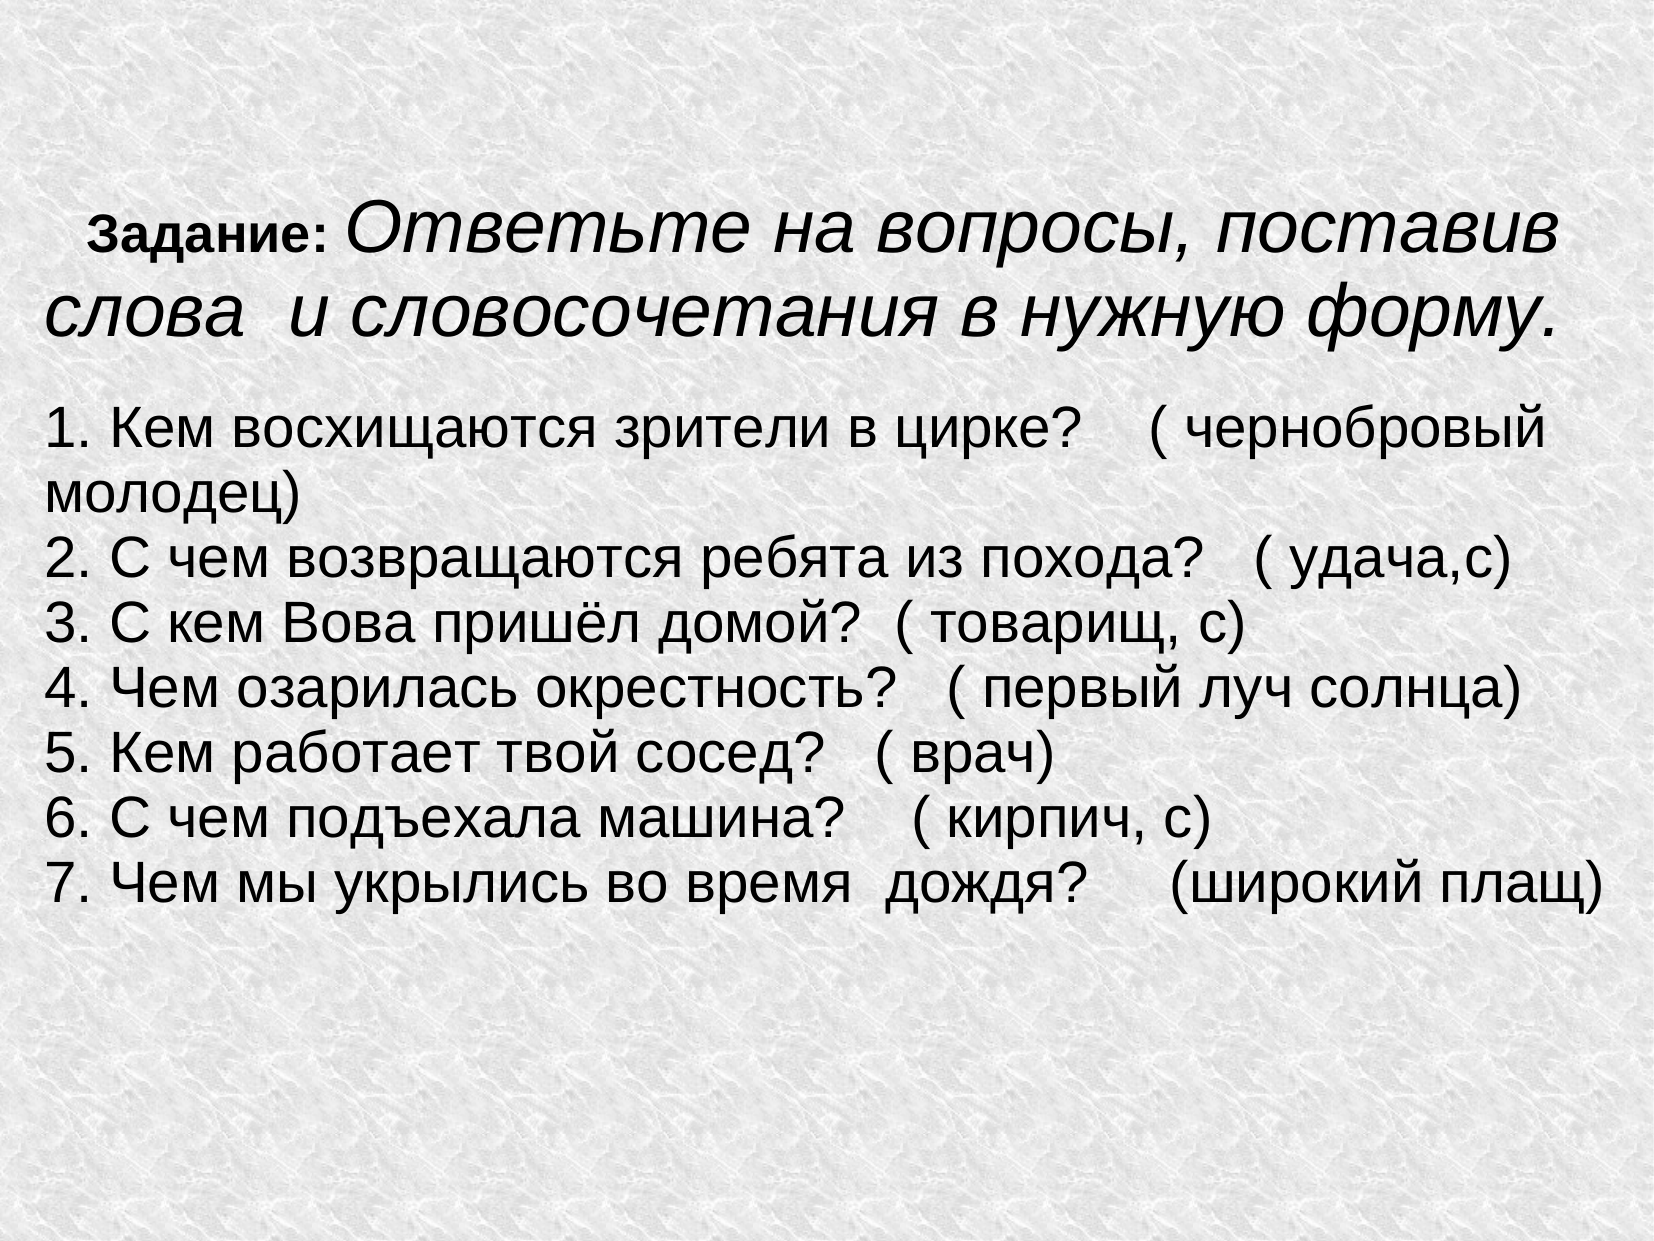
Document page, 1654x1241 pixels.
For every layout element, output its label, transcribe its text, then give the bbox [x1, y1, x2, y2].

text_box Задание: Ответьте на вопросы, поставив слова и словосочетания в нужную форму. 1. Кем восхищаются зрители в цирке? ( чернобровый молодец) 2. С чем возвращаются ребята из похода? ( удача,с) 3. С кем Вова пришёл домой? ( товарищ, с) 4. Чем озарилась окрестность? ( первый луч солнца) 5. Кем работает твой сосед? ( врач) 6. С чем подъехала машина? ( кирпич, с) 7. Чем мы укрылись во время дождя? (широкий плащ) [29, 177, 1654, 921]
picture [0, 0, 1654, 1241]
